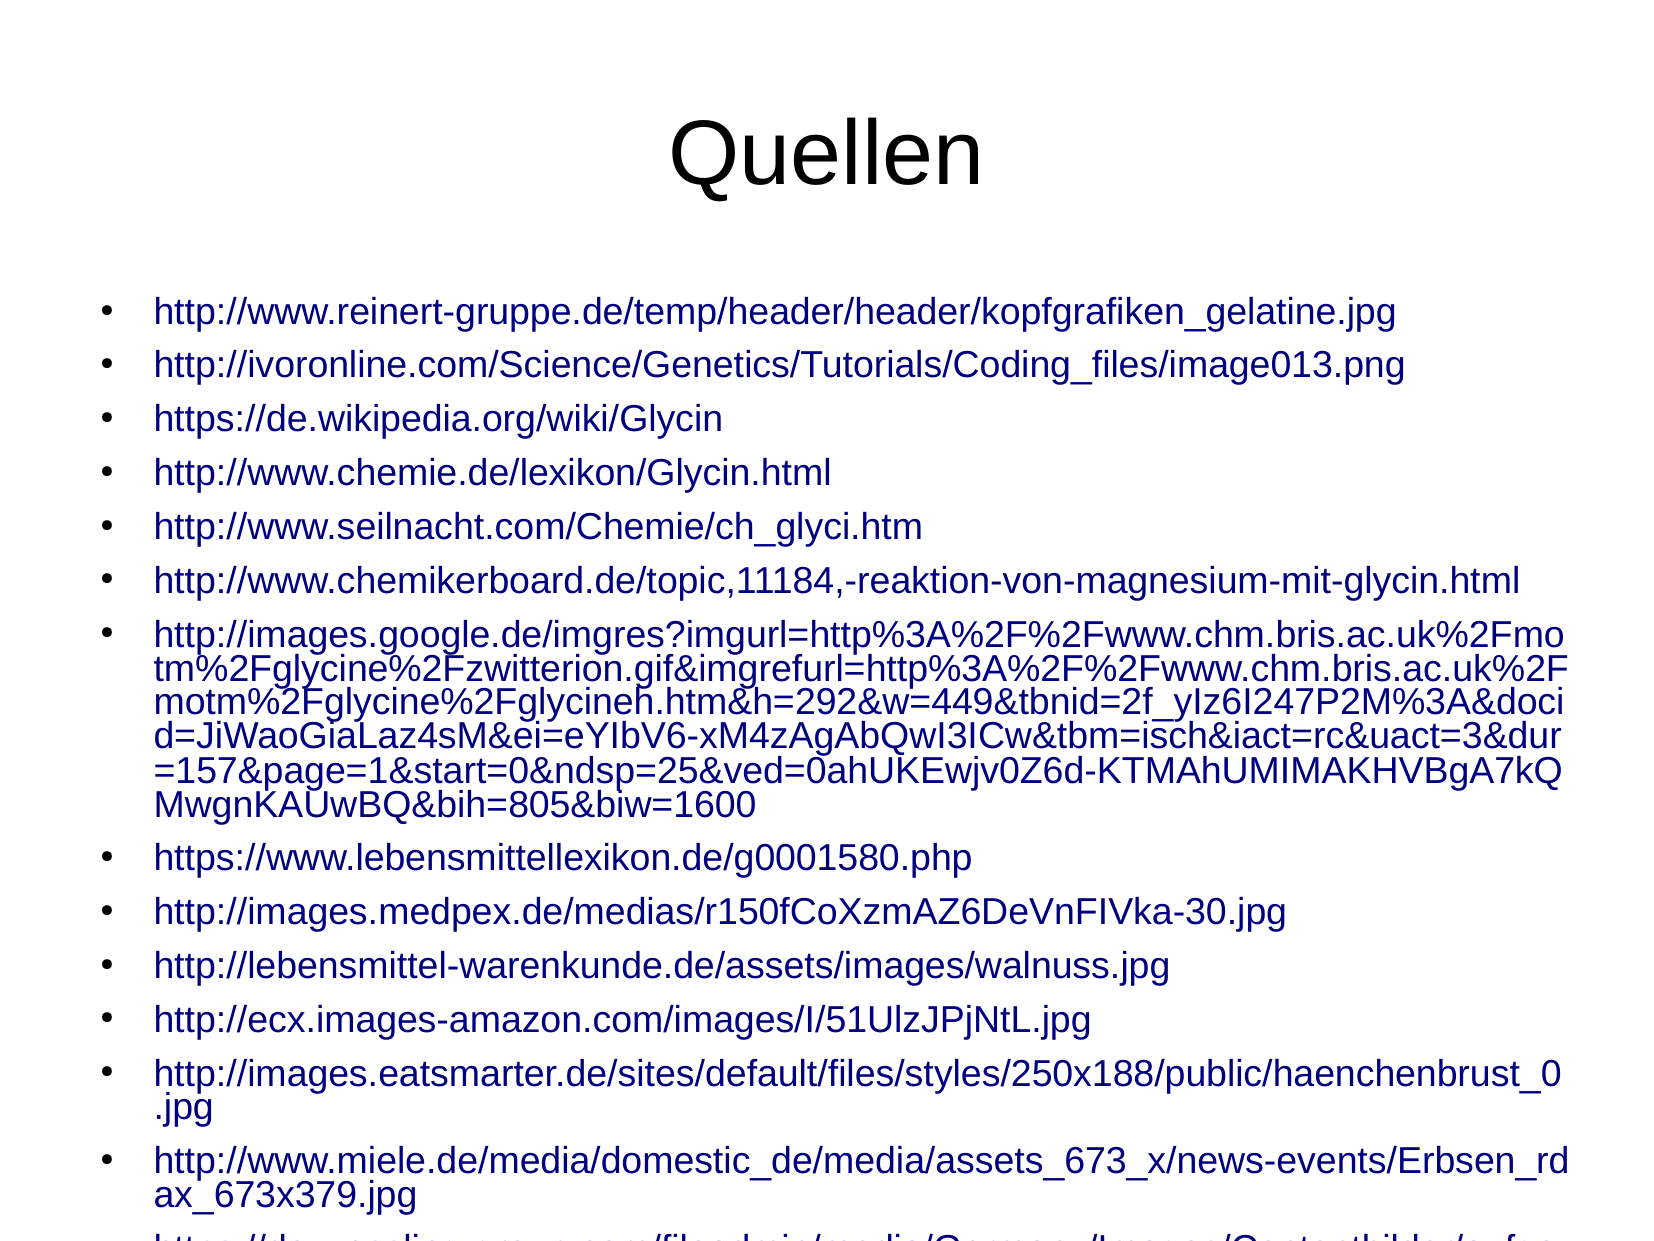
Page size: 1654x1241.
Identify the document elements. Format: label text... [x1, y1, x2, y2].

list http://www.reinert-gruppe.de/temp/header/header/kopfgrafiken_gelatine.jpg http://ivoronline.com/Science/Genetics/Tutorials/Coding_files/image013.png https://de.wikipedia.org/wiki/Glycin http://www.chemie.de/lexikon/Glycin.html http://www.seilnacht.com/Chemie/ch_glyci.htm http://www.chemikerboard.de/topic,11184,-reaktion-von-magnesium-mit-glycin.html http://images.google.de/imgres?imgurl=http%3A%2F%2Fwww.chm.bris.ac.uk%2Fmotm%2Fglycine%2Fzwitterion.gif&imgrefurl=http%3A%2F%2Fwww.chm.bris.ac.uk%2Fmotm%2Fglycine%2Fglycineh.htm&h=292&w=449&tbnid=2f_yIz6I247P2M%3A&docid=JiWaoGiaLaz4sM&ei=eYIbV6-xM4zAgAbQwI3ICw&tbm=isch&iact=rc&uact=3&dur=157&page=1&start=0&ndsp=25&ved=0ahUKEwjv0Z6d-KTMAhUMIMAKHVBgA7kQMwgnKAUwBQ&bih=805&biw=1600 https://www.lebensmittellexikon.de/g0001580.php http://images.medpex.de/medias/r150fCoXzmAZ6DeVnFIVka-30.jpg http://lebensmittel-warenkunde.de/assets/images/walnuss.jpg http://ecx.images-amazon.com/images/I/51UlzJPjNtL.jpg http://images.eatsmarter.de/sites/default/files/styles/250x188/public/haenchenbrust_0.jpg http://www.miele.de/media/domestic_de/media/assets_673_x/news-events/Erbsen_rdax_673x379.jpg https://de.wessling-group.com/fileadmin/media/Germany/Images/Contentbilder/aufgeschlagenes_Ei.JPG https://static.operation-eigenheim.de/uploads/2013/12/sack-reis.jpg http://lebensmittel-warenkunde.de/assets/images/mehl.jpg http://mir-hossein-ghaffari.de/de/produkte/images/kuerbiskerne_g.jpg [82, 290, 1571, 1195]
title Quellen [82, 49, 1571, 257]
